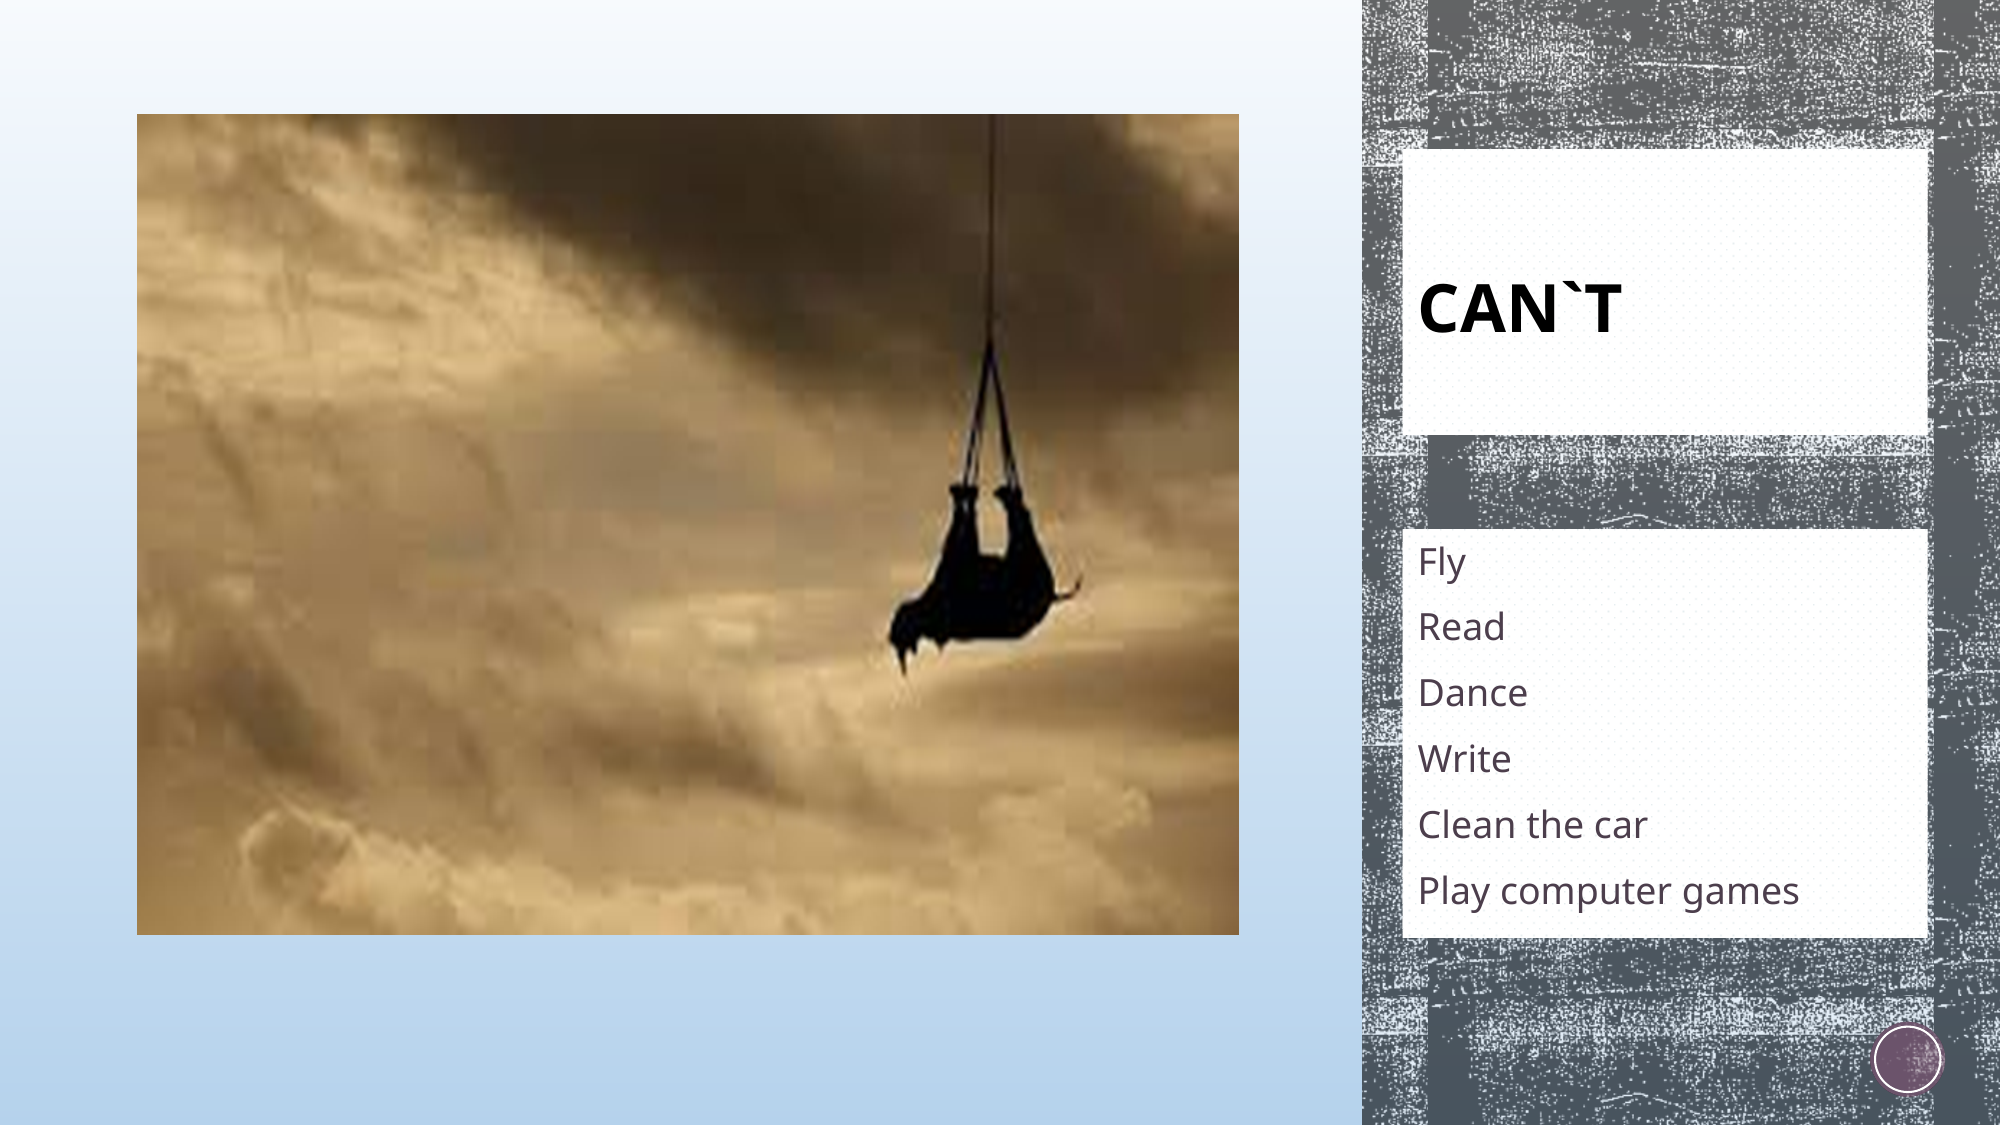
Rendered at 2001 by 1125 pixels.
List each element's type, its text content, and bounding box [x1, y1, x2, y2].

title CAN`T [1402, 149, 1928, 435]
list Fly Read Dance Write Clean the car Play computer games [1402, 529, 1928, 938]
picture [137, 114, 1239, 935]
picture [1870, 1021, 1946, 1097]
